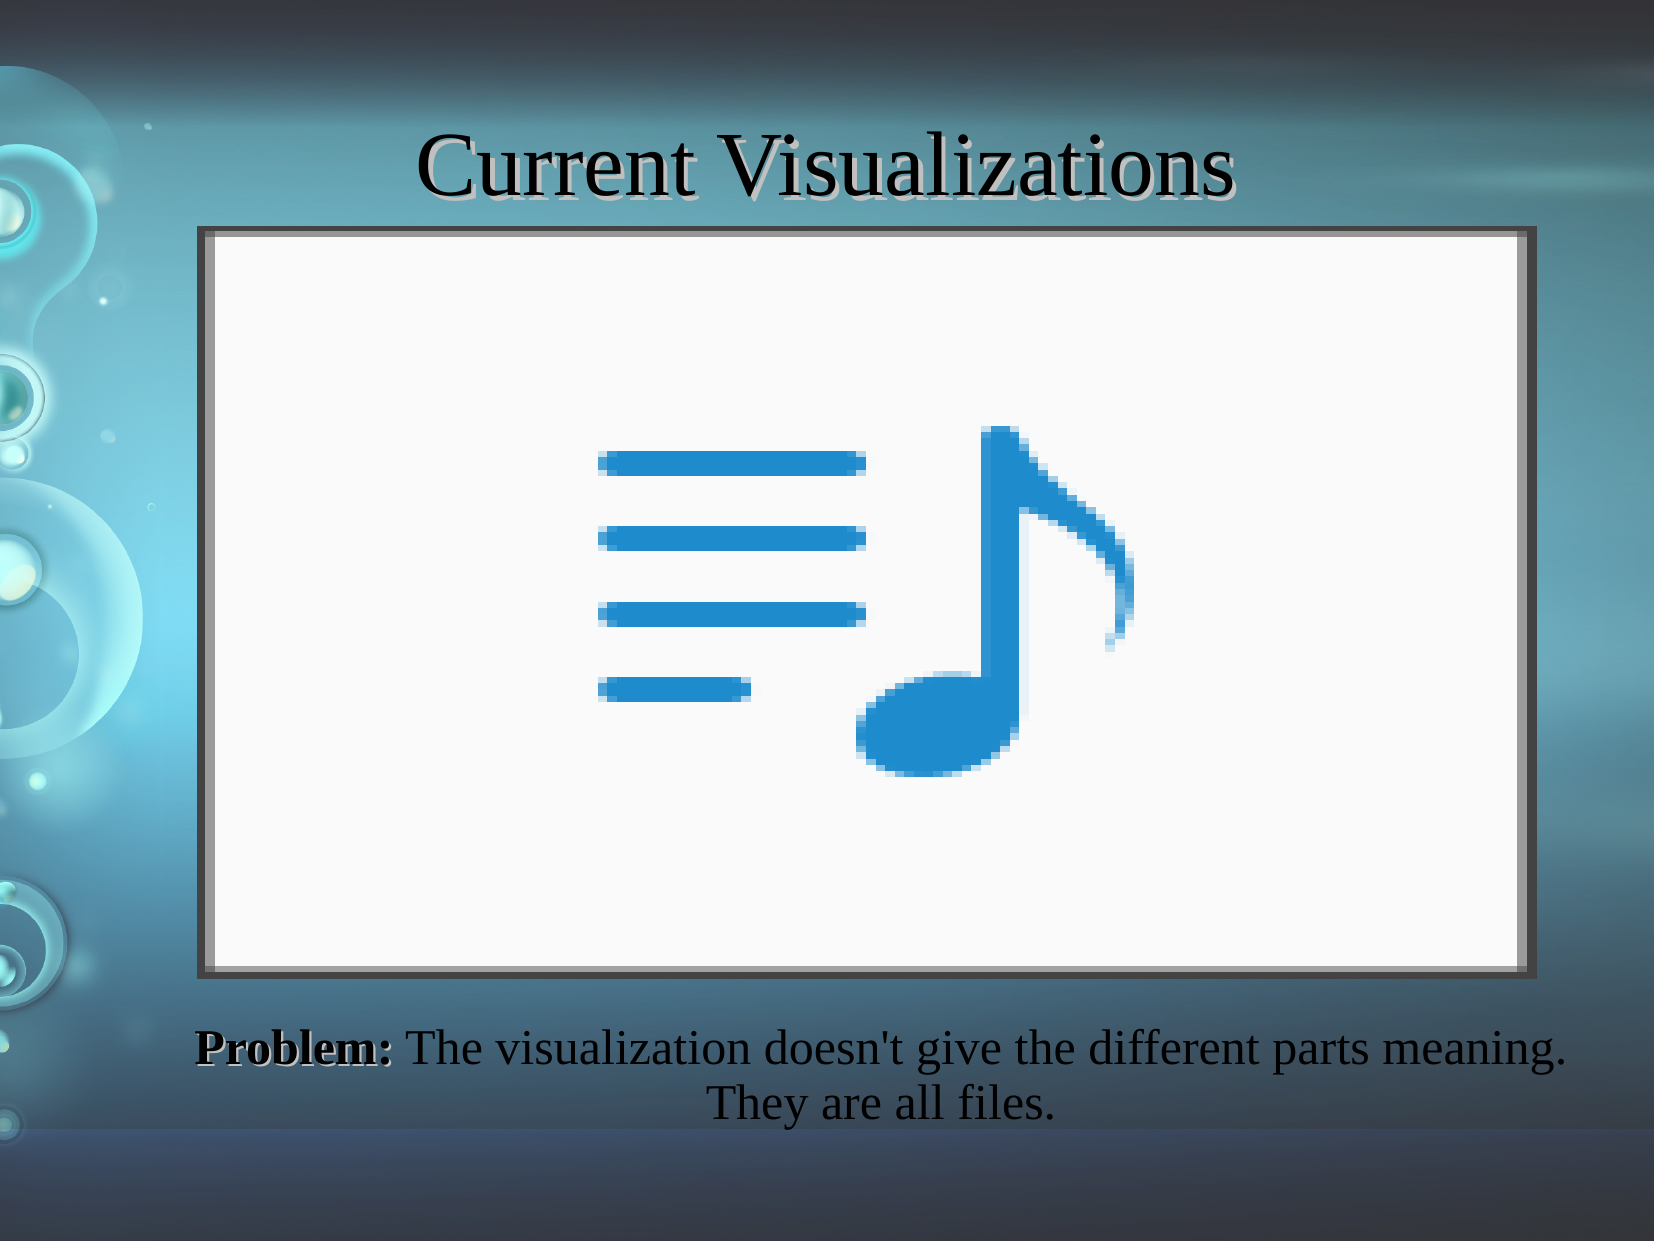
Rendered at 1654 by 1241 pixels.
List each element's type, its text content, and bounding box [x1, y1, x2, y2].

text_box [195, 225, 1538, 980]
title Current Visualizations [82, 61, 1571, 269]
text_box Problem: The visualization doesn't give the different parts meaning. They are all files. [150, 1012, 1613, 1138]
